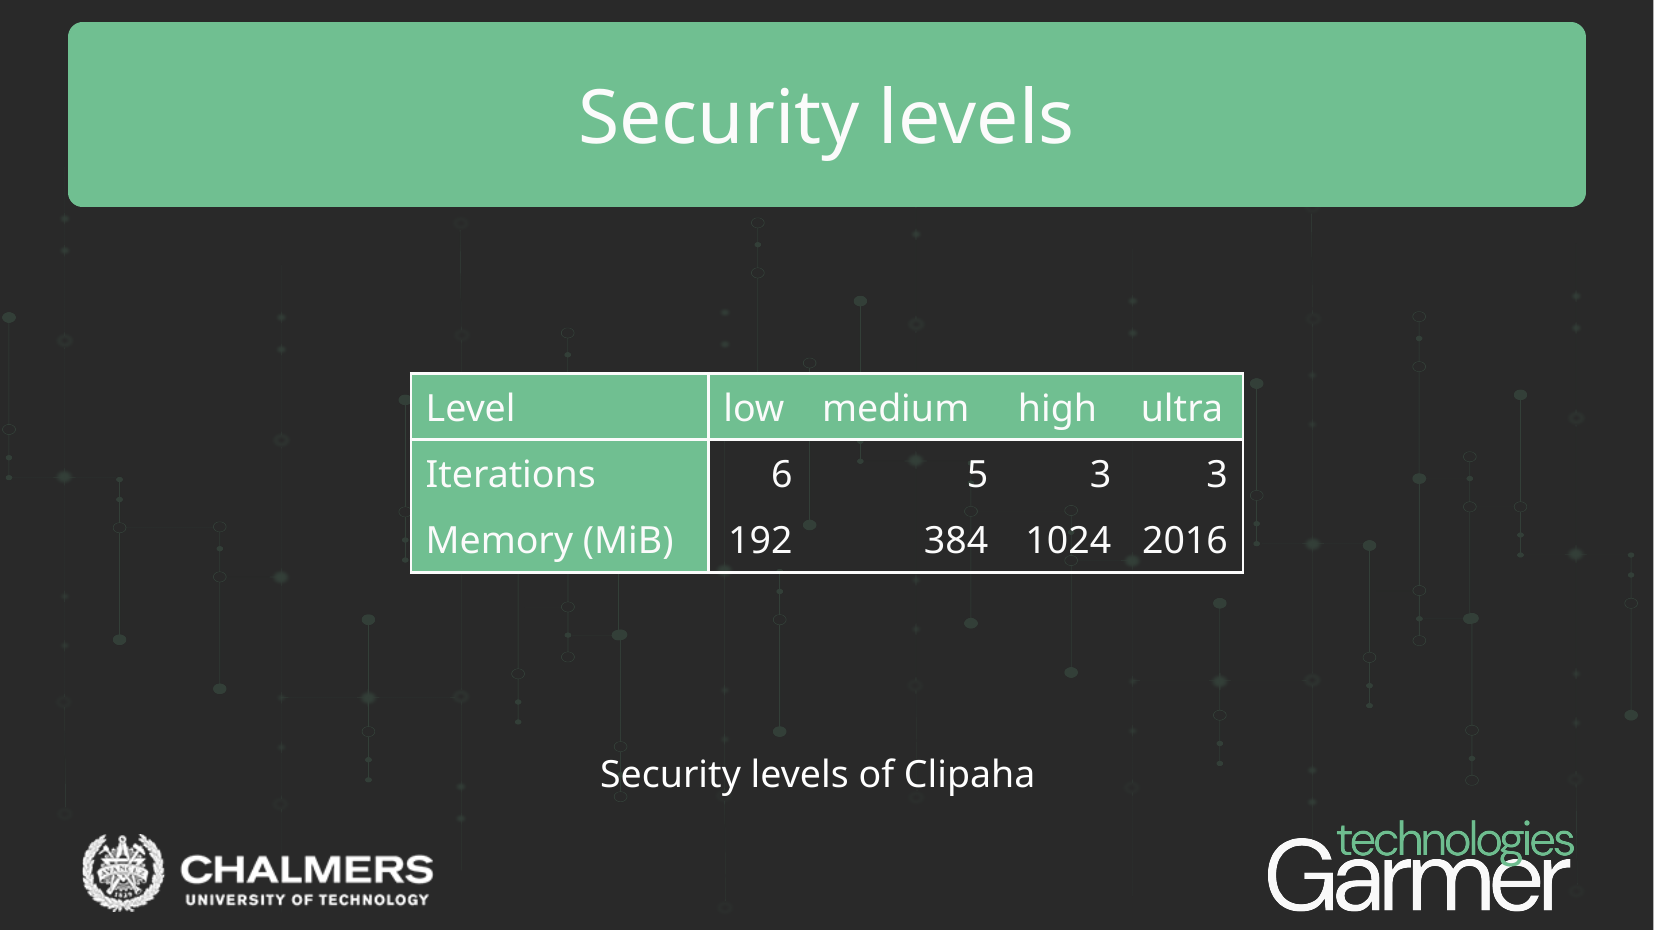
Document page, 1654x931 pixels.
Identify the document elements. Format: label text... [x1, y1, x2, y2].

table_cell 6 [710, 441, 807, 506]
table_cell 5 [807, 441, 1003, 506]
table_cell 3 [1126, 441, 1242, 506]
picture [1246, 807, 1607, 912]
table_header Level [412, 375, 707, 438]
table_cell 2016 [1126, 506, 1242, 571]
picture [82, 834, 443, 912]
table_cell 1024 [1003, 506, 1126, 571]
table_header high [1003, 375, 1126, 438]
table_cell Memory (MiB) [412, 506, 707, 571]
table_header ultra [1126, 375, 1242, 438]
table_cell 3 [1003, 441, 1126, 506]
table_cell Iterations [412, 441, 707, 506]
table_header low [710, 375, 807, 438]
table_cell 384 [807, 506, 1003, 571]
table_header medium [807, 375, 1003, 438]
text_box Security levels of Clipaha [575, 740, 1078, 802]
table_cell 192 [710, 506, 807, 571]
title Security levels [82, 37, 1571, 193]
